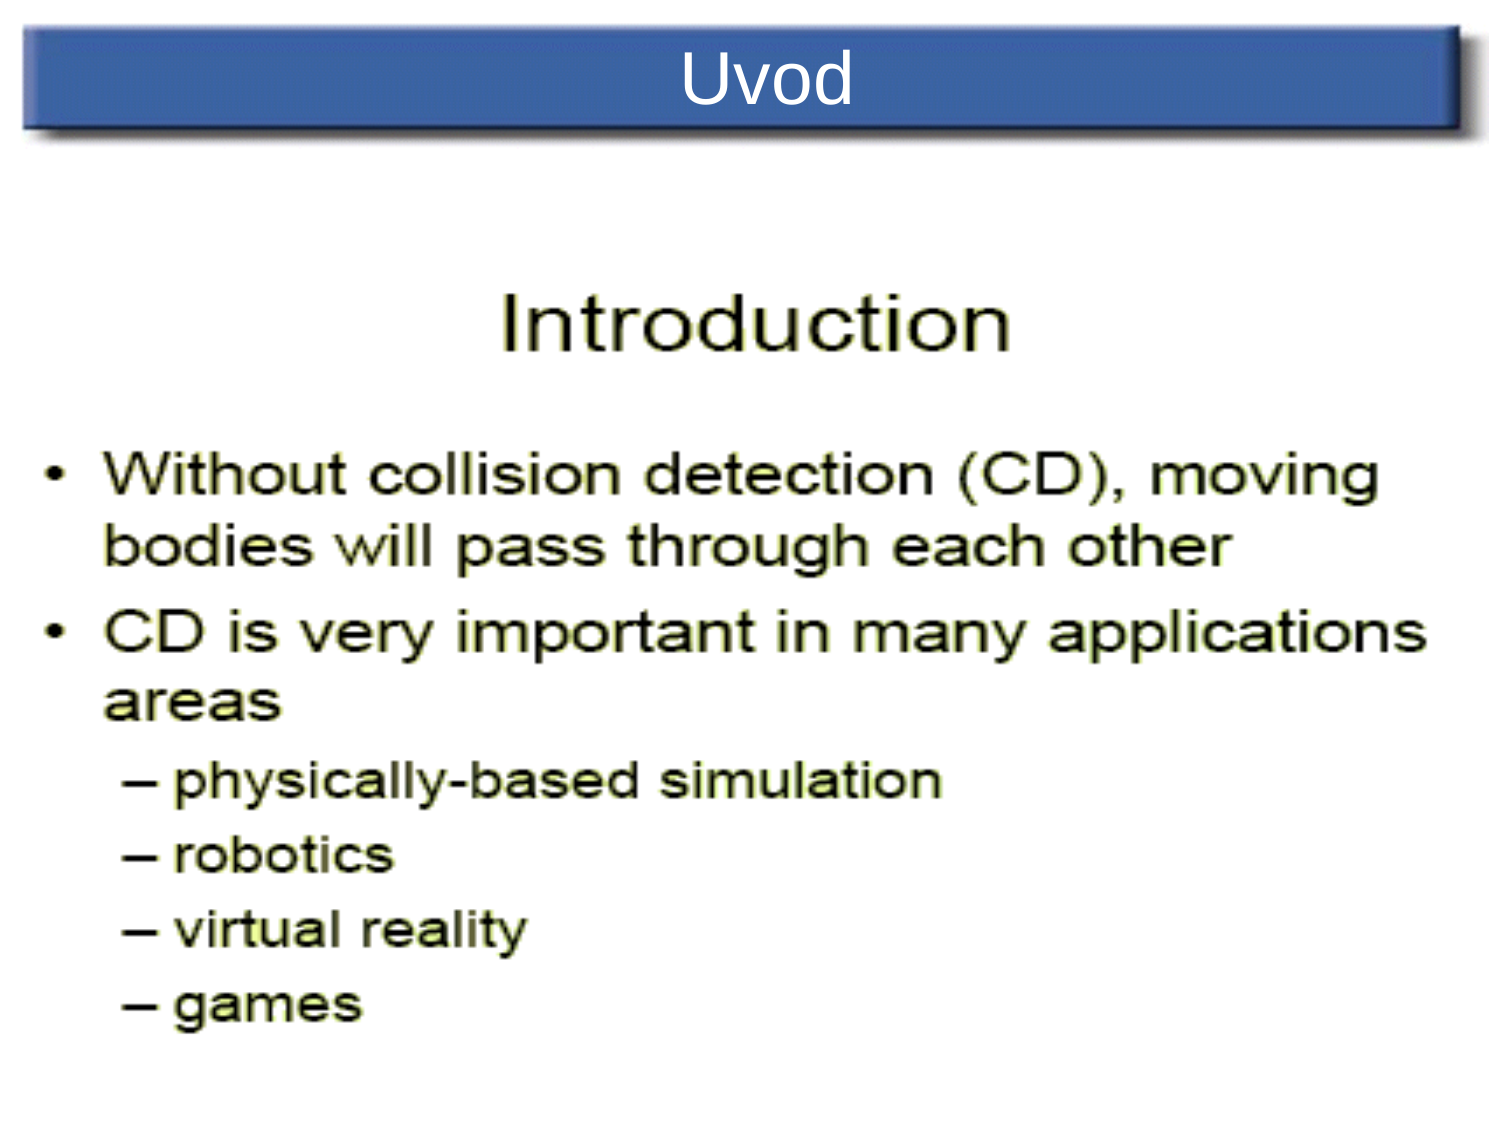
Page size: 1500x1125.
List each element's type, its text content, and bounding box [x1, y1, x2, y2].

picture [0, 249, 1500, 1058]
picture [21, 22, 1489, 149]
text_box Uvod [664, 22, 870, 128]
